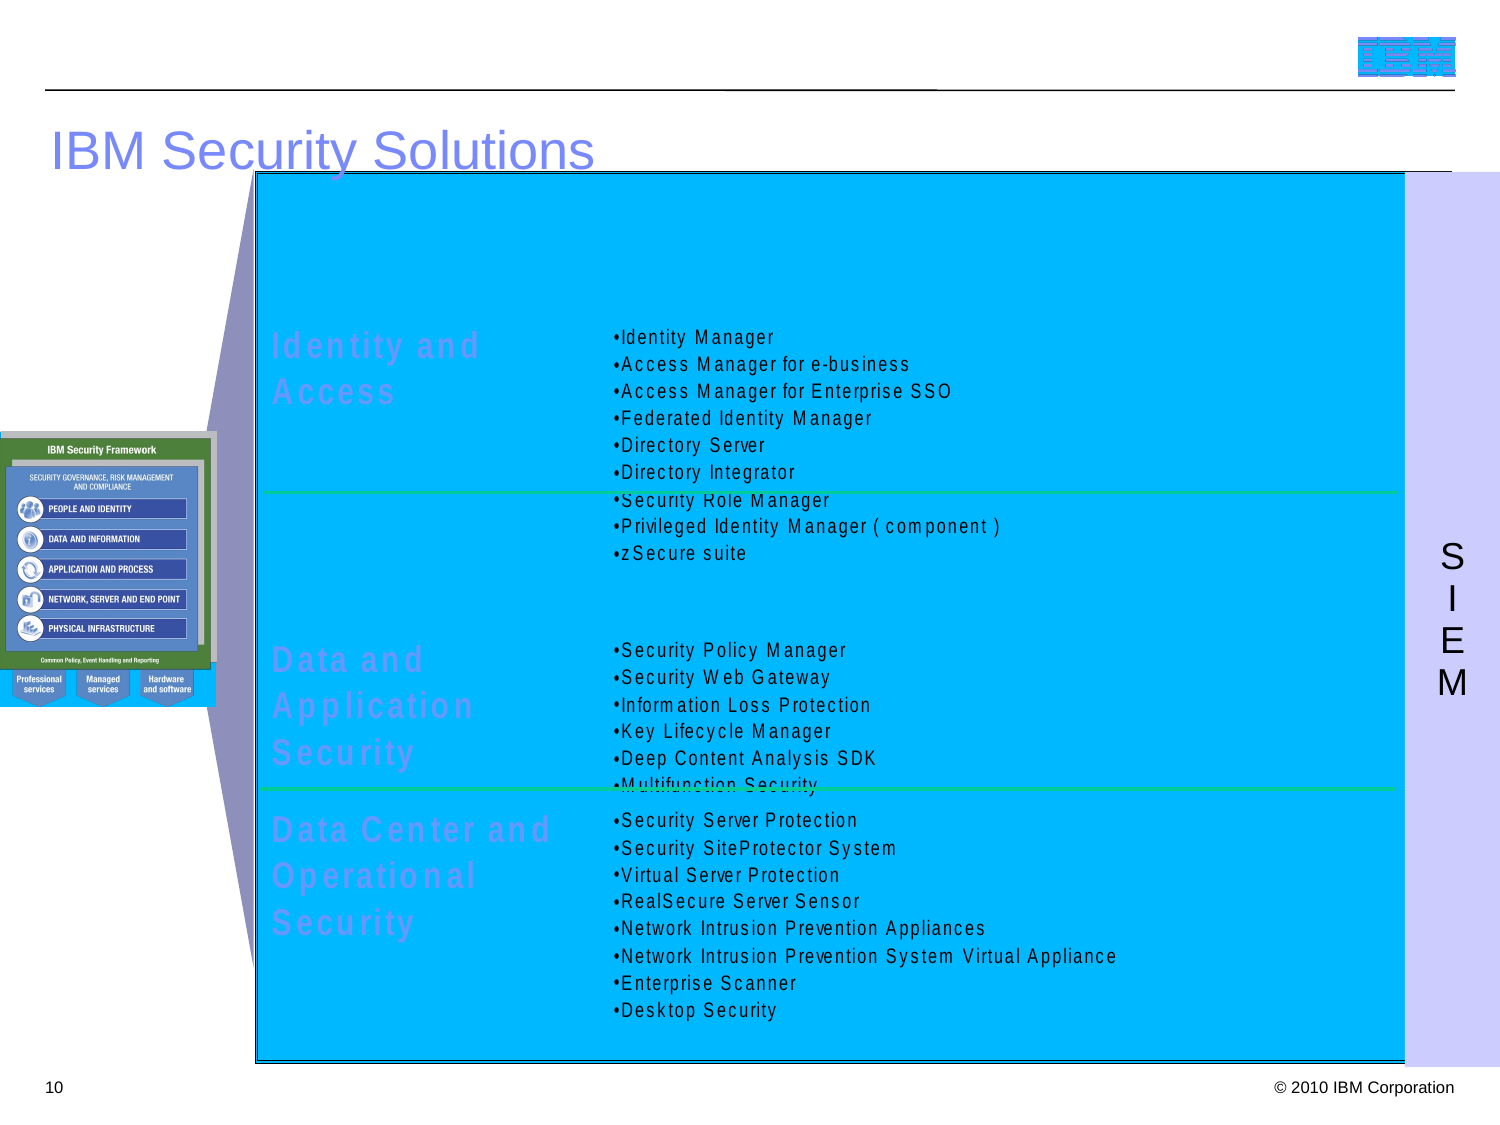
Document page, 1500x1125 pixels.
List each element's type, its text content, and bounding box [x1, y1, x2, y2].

picture [0, 431, 217, 707]
text_box [206, 204, 254, 969]
chart [255, 171, 1404, 1064]
text_box S I E M [1404, 171, 1500, 1068]
text_box IBM Security Solutions [35, 115, 1399, 204]
